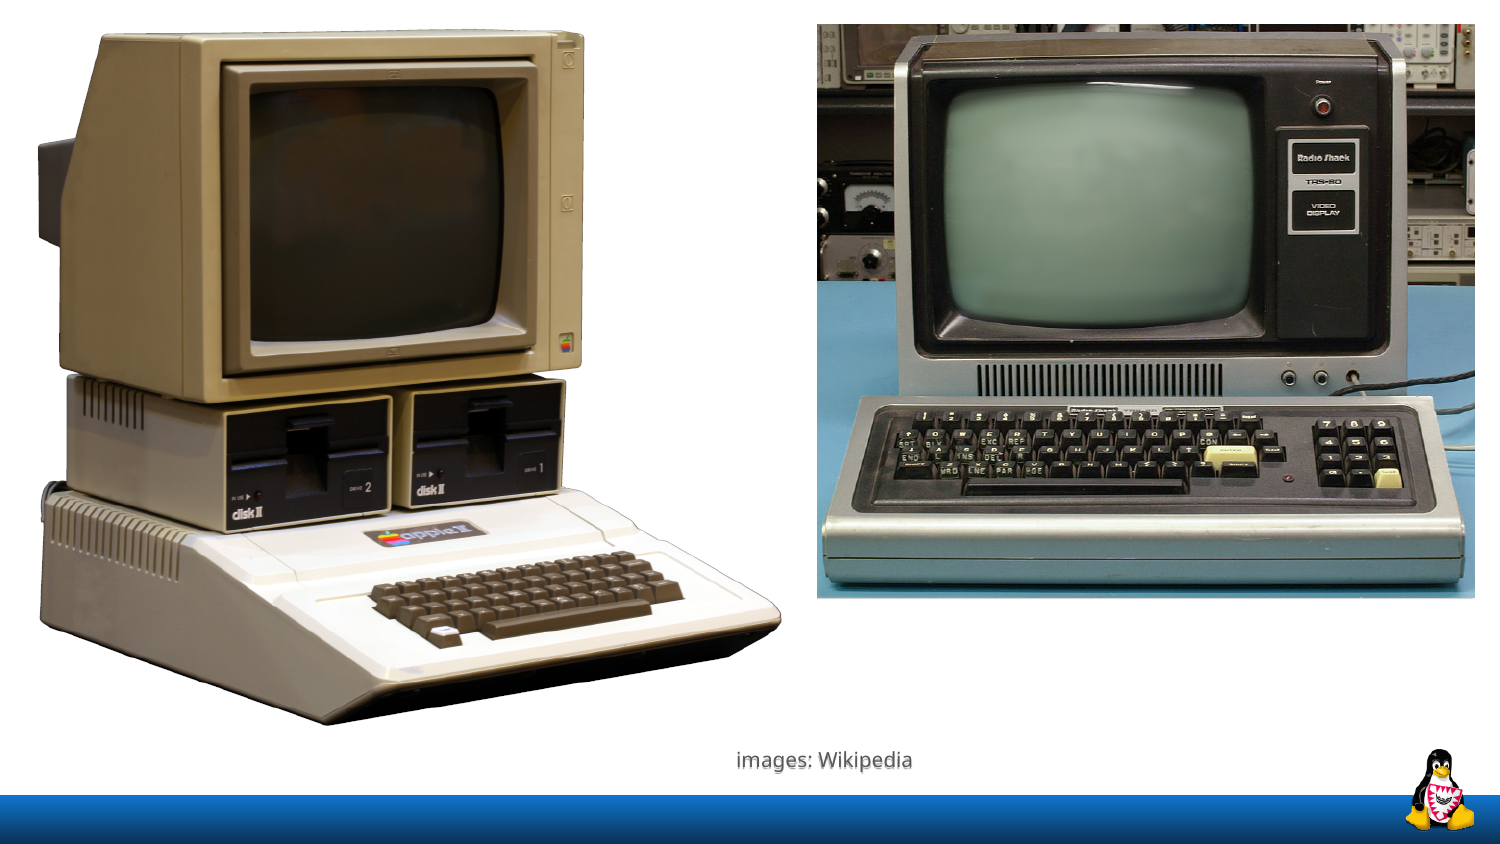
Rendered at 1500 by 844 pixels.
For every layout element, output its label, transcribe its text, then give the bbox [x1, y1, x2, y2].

picture [24, 24, 793, 733]
picture [1399, 787, 1480, 830]
list images: Wikipedia [721, 637, 1480, 787]
picture [817, 24, 1475, 598]
